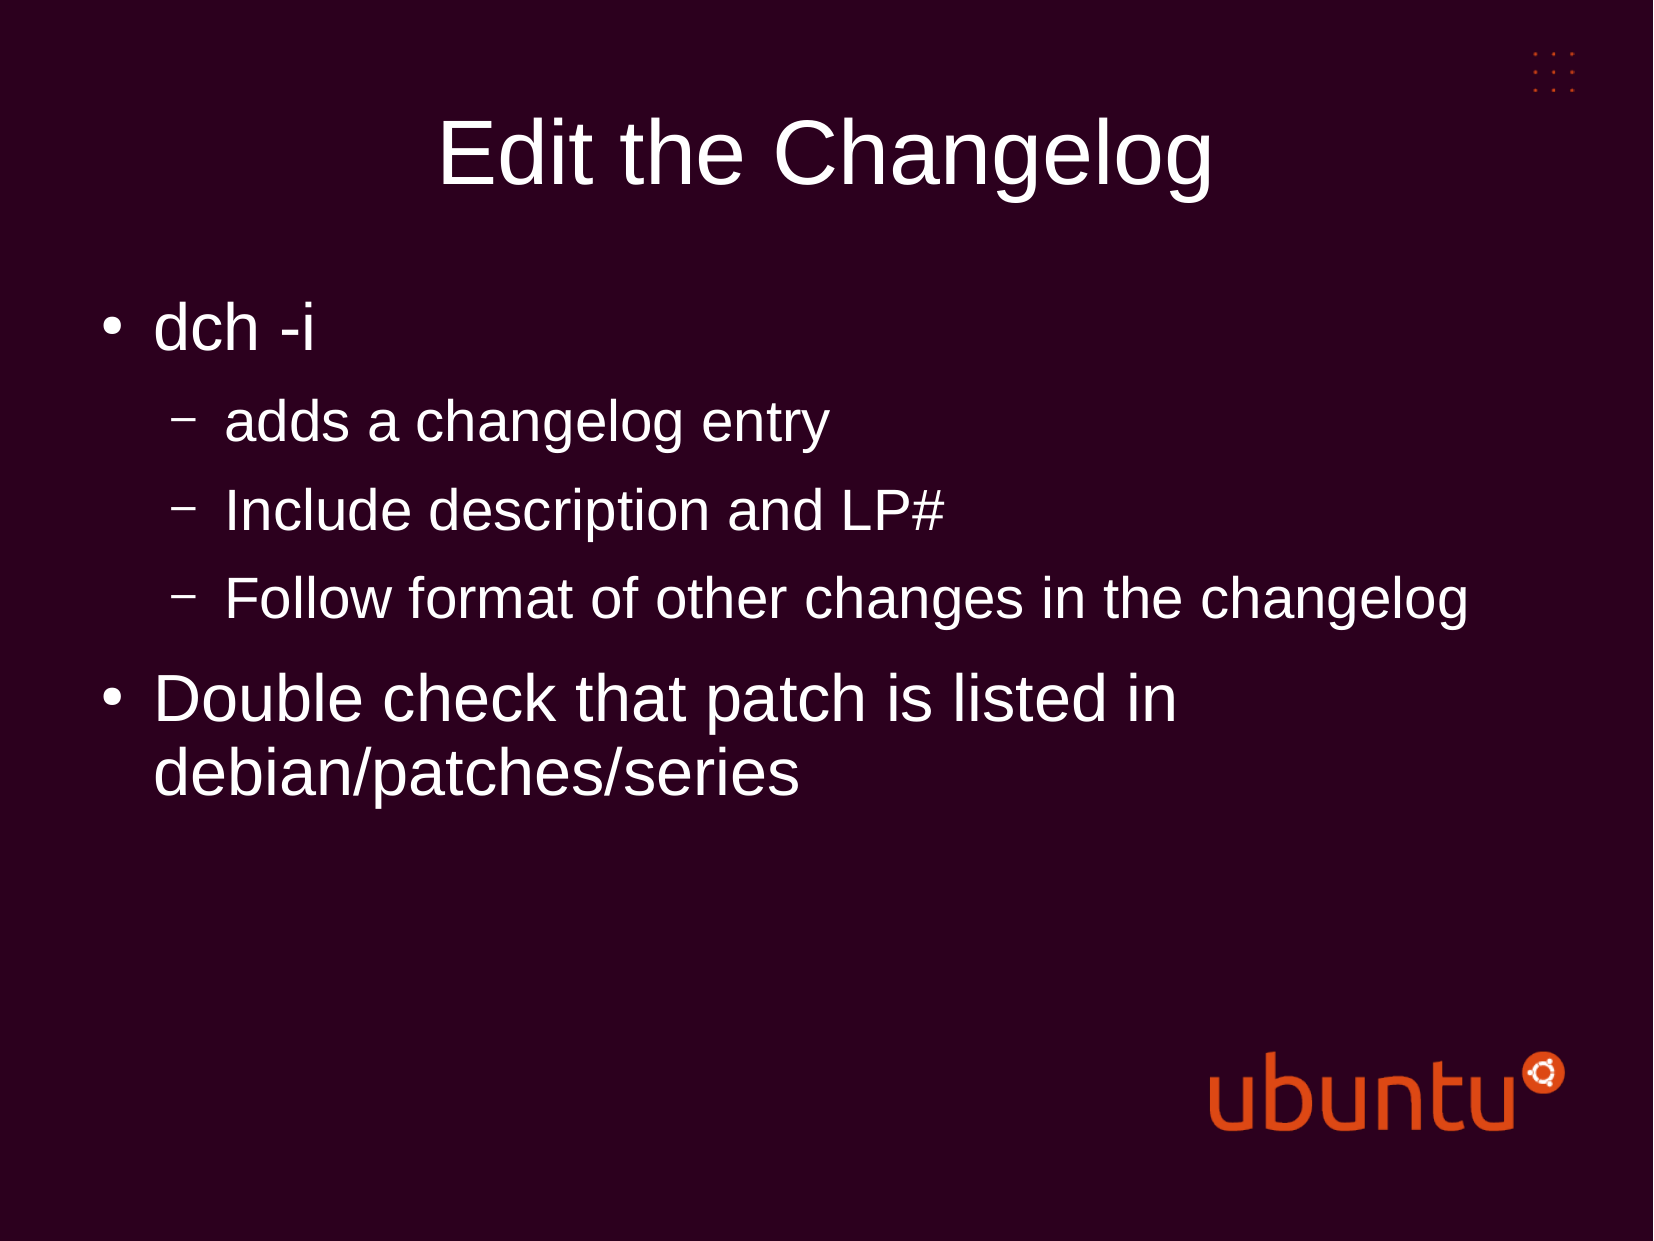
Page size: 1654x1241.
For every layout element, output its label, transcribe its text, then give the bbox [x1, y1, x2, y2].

picture [1571, 49, 1575, 94]
picture [1121, 960, 1653, 1223]
list dch -i adds a changelog entry Include description and LP# Follow format of other changes in the changelog Double check that patch is listed in debian/patches/series [82, 290, 1571, 1010]
title Edit the Changelog [82, 49, 1571, 257]
